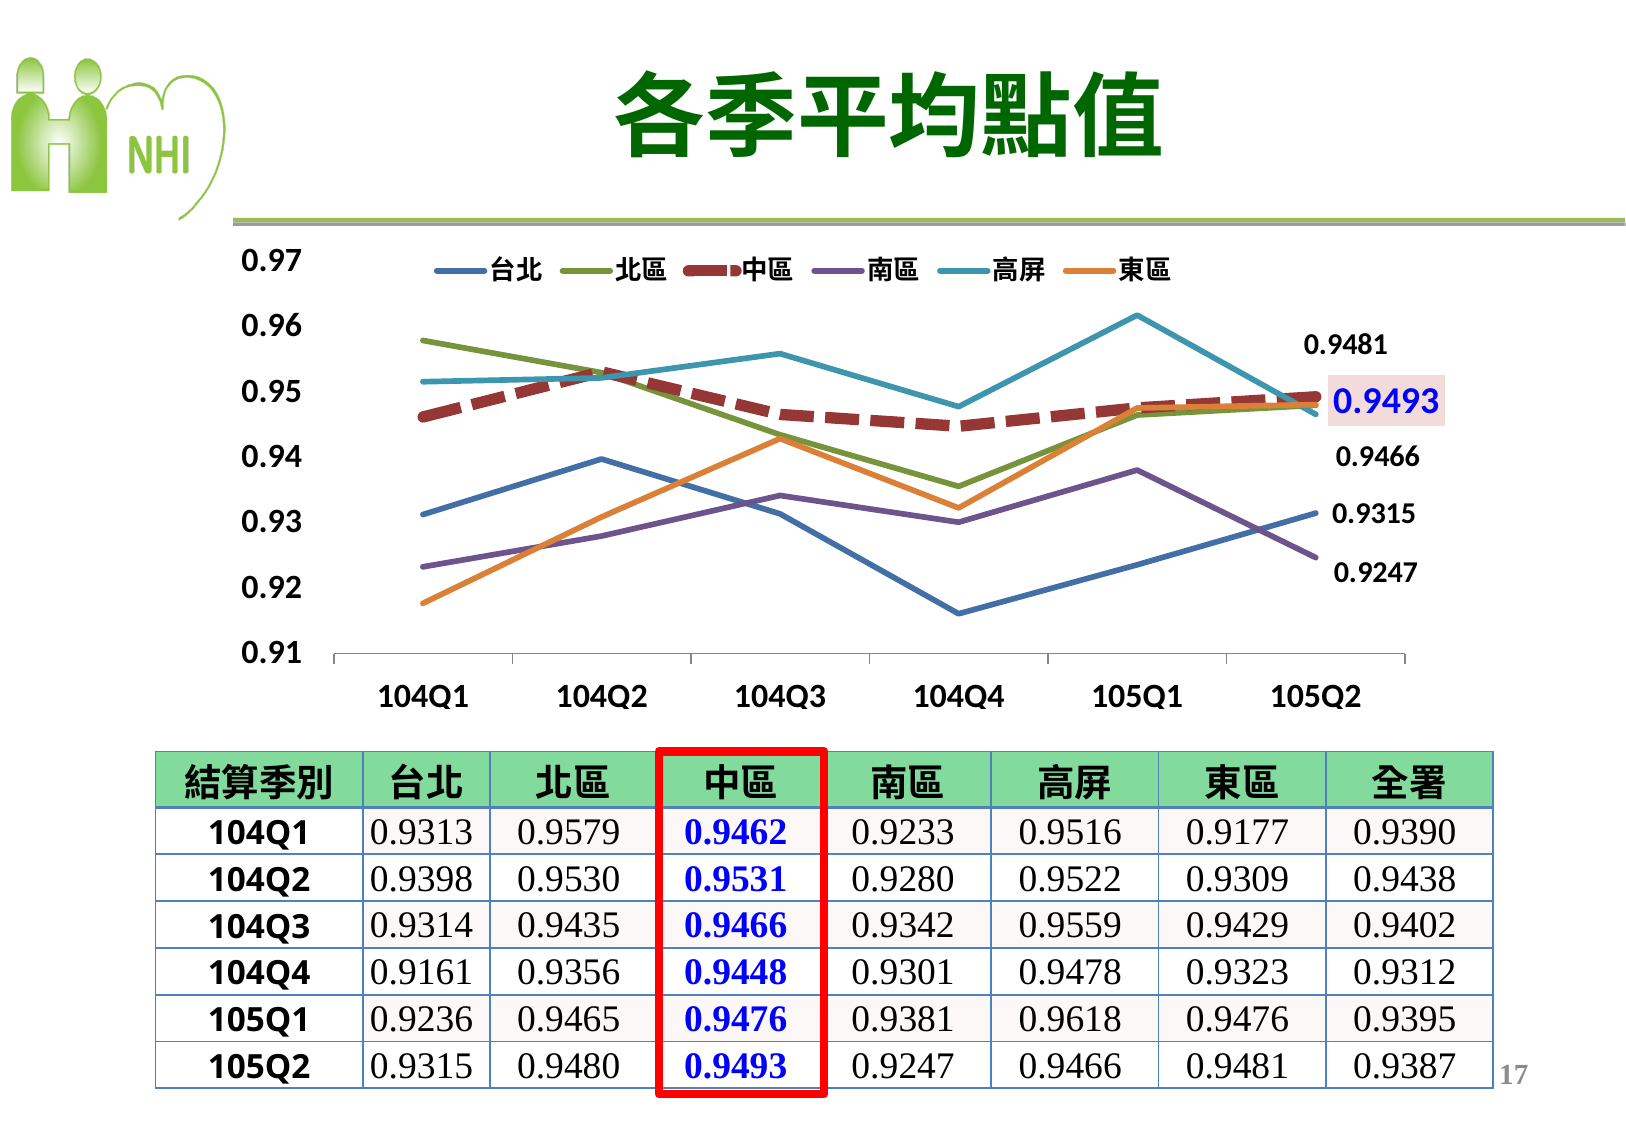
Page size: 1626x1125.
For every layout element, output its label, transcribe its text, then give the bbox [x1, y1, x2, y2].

table_cell 0.9381 [828, 996, 990, 1041]
table_header 中區 [663, 756, 820, 806]
table_cell 0.9530 [491, 855, 655, 900]
table_cell 0.9390 [1327, 809, 1492, 853]
table_cell 0.9301 [828, 949, 990, 994]
table_cell 104Q2 [156, 855, 362, 900]
table_cell 0.9522 [992, 855, 1158, 900]
table_cell 104Q1 [156, 809, 362, 853]
title 各季平均點值 [292, 42, 1486, 184]
table_cell 0.9476 [663, 996, 820, 1041]
table_cell 0.9466 [663, 902, 820, 947]
table_cell 0.9559 [992, 902, 1158, 947]
table_cell 0.9233 [828, 809, 990, 853]
table_cell 0.9398 [364, 855, 489, 900]
table_cell 0.9429 [1159, 902, 1325, 947]
table_cell 104Q3 [156, 902, 362, 947]
table_header 高屏 [992, 752, 1158, 806]
table_cell 0.9465 [491, 996, 655, 1041]
table_cell 0.9342 [828, 902, 990, 947]
table_cell 0.9395 [1327, 996, 1492, 1041]
table_cell 0.9315 [364, 1042, 489, 1087]
table_cell 0.9493 [663, 1042, 820, 1087]
table_header 台北 [364, 752, 489, 806]
table_cell 105Q1 [156, 996, 362, 1041]
table_cell 0.9177 [1159, 809, 1325, 853]
picture [0, 42, 233, 233]
table_cell 0.9481 [1159, 1042, 1164, 1087]
table_cell 0.9478 [992, 949, 1158, 994]
table_header 南區 [828, 752, 990, 806]
table_cell 0.9314 [364, 902, 489, 947]
table_cell 0.9313 [364, 809, 489, 853]
table_cell 0.9480 [491, 1042, 655, 1087]
table_cell 0.9579 [491, 809, 655, 853]
table_cell 0.9476 [1159, 996, 1325, 1041]
table_cell 0.9161 [364, 949, 489, 994]
table_cell 0.9466 [992, 1042, 1158, 1087]
picture [97, 237, 1468, 709]
table_cell 0.9356 [491, 949, 655, 994]
table_cell 105Q2 [156, 1042, 362, 1087]
table_cell 0.9280 [828, 855, 990, 900]
table_cell 0.9309 [1159, 855, 1325, 900]
table_header 結算季別 [156, 752, 362, 806]
table_header 東區 [1159, 752, 1325, 806]
table_cell 0.9247 [828, 1042, 990, 1087]
table_cell 0.9236 [364, 996, 489, 1041]
table_cell 0.9323 [1159, 949, 1325, 994]
table_cell 0.9438 [1327, 855, 1492, 900]
table_cell 0.9448 [663, 949, 820, 994]
table_cell 104Q4 [156, 949, 362, 994]
table_header 全署 [1327, 752, 1492, 806]
table_cell 0.9402 [1327, 902, 1492, 947]
table_cell 0.9312 [1327, 949, 1492, 994]
table_cell 0.9618 [992, 996, 1158, 1041]
table_cell 0.9531 [663, 855, 820, 900]
table_cell 0.9462 [663, 809, 820, 853]
table_header 北區 [491, 752, 655, 806]
table_cell 0.9435 [491, 902, 655, 947]
slide_number <編號> [1164, 1042, 1544, 1103]
table_cell 0.9516 [992, 809, 1158, 853]
